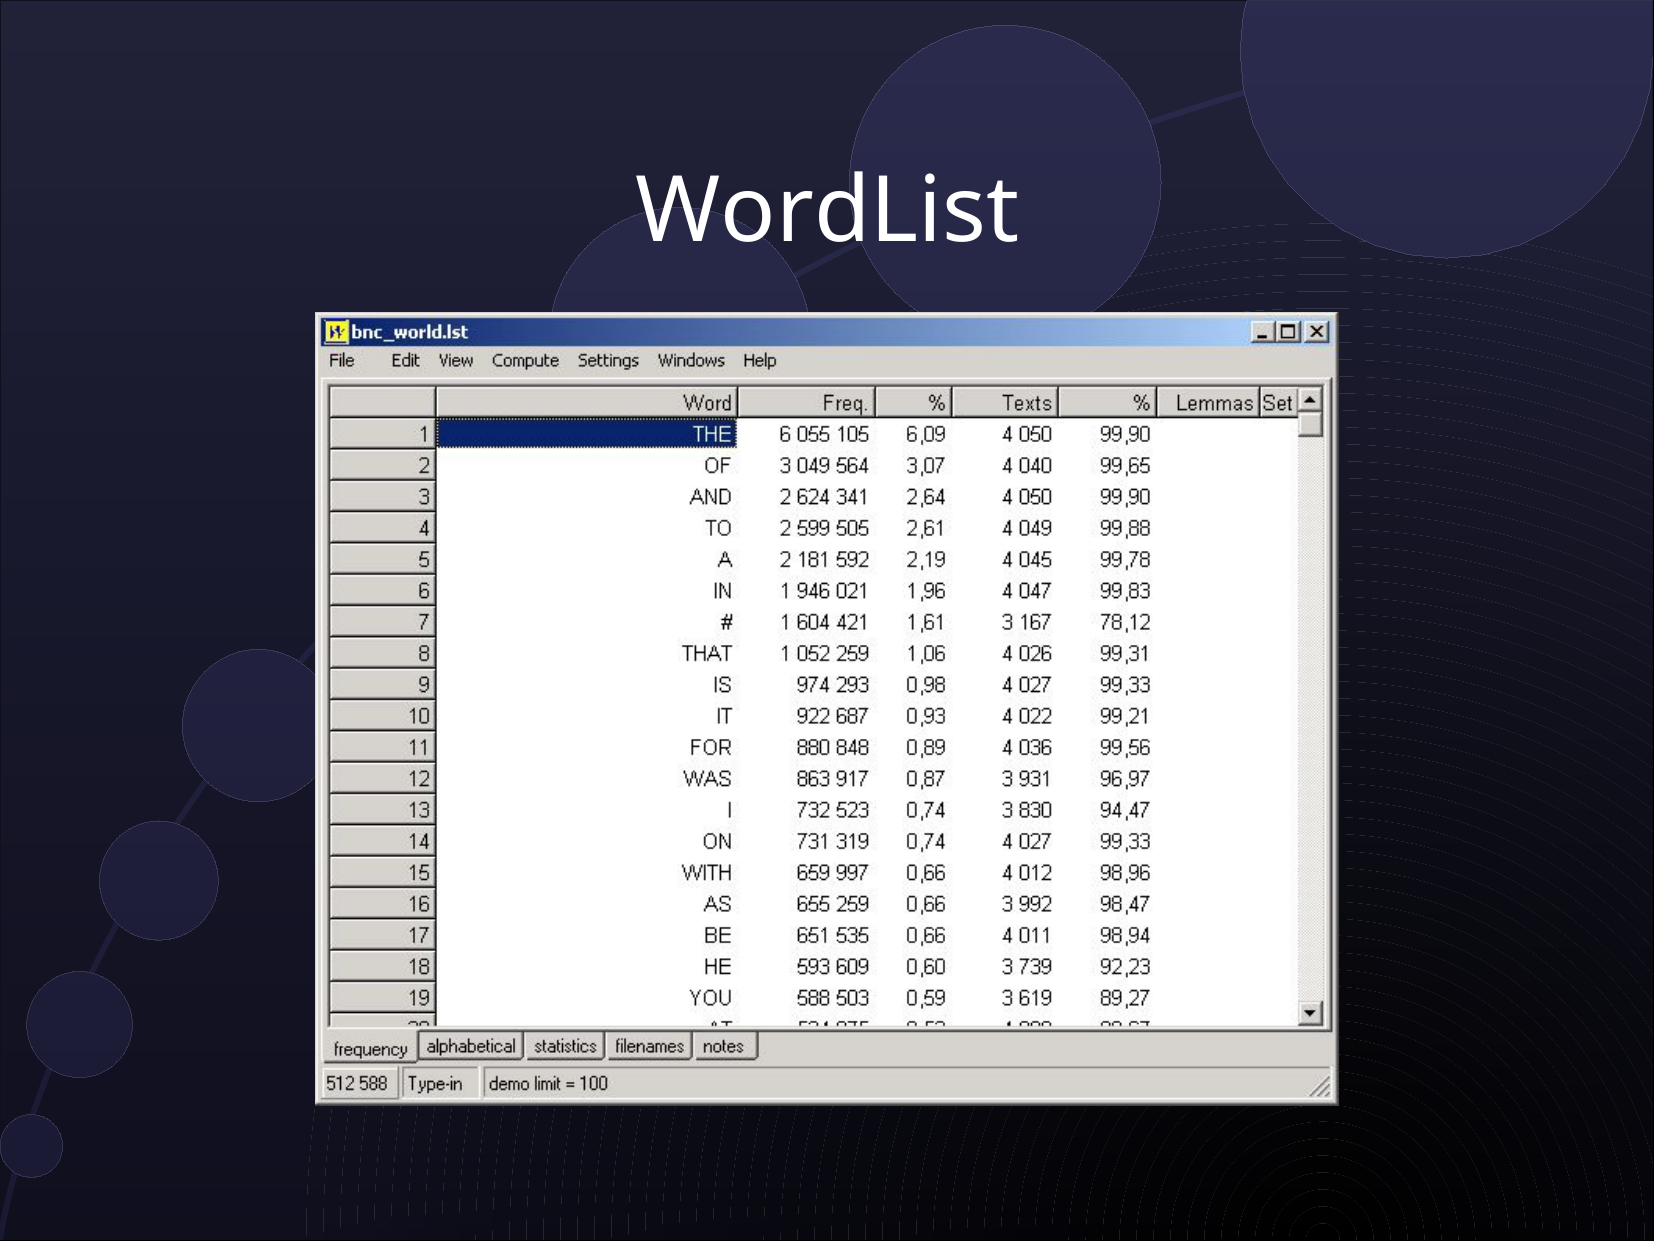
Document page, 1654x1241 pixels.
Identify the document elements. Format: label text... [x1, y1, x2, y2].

picture [315, 312, 1339, 1106]
title WordList [121, 102, 1534, 311]
